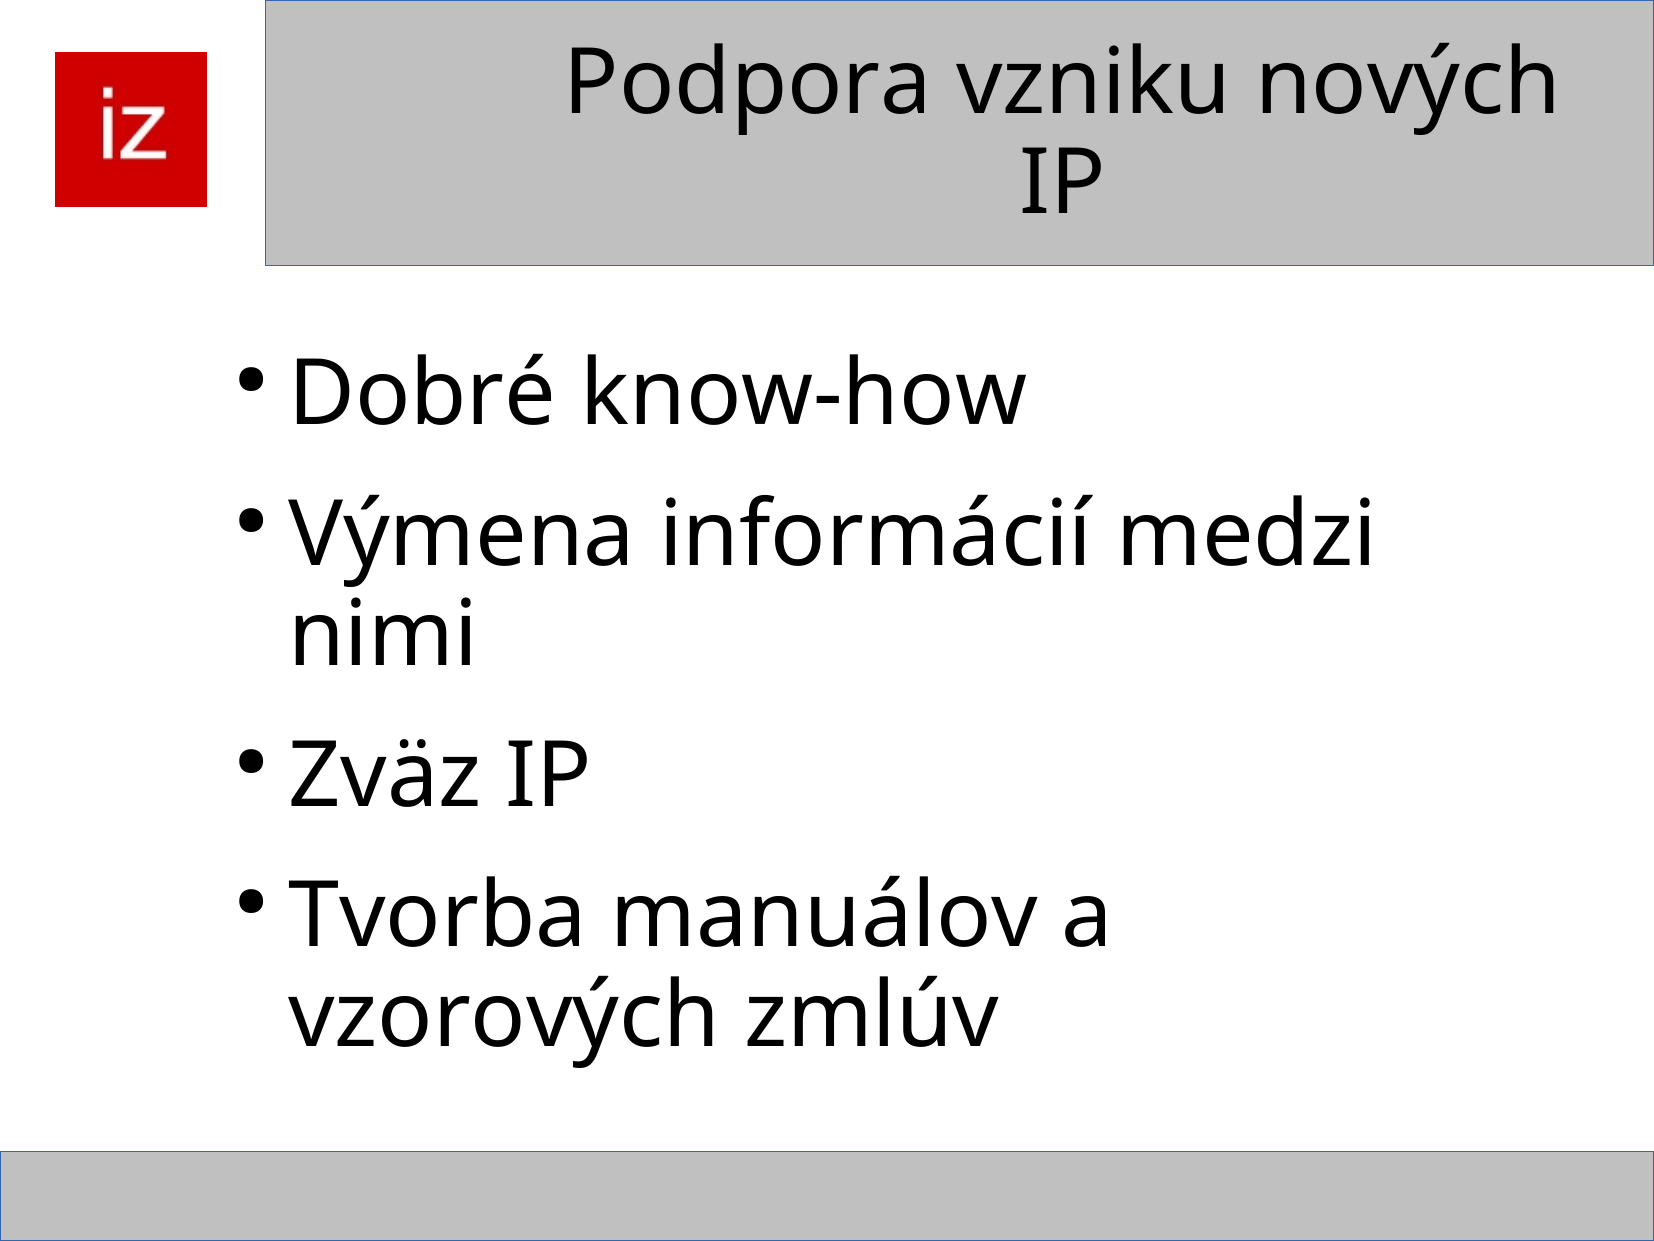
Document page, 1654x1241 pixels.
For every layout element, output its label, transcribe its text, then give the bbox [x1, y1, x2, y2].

list Dobré know-how Výmena informácií medzi nimi Zväz IP Tvorba manuálov a vzorových zmlúv [121, 344, 1533, 1126]
picture [55, 52, 207, 207]
title Podpora vzniku nových IP [561, 29, 1565, 237]
